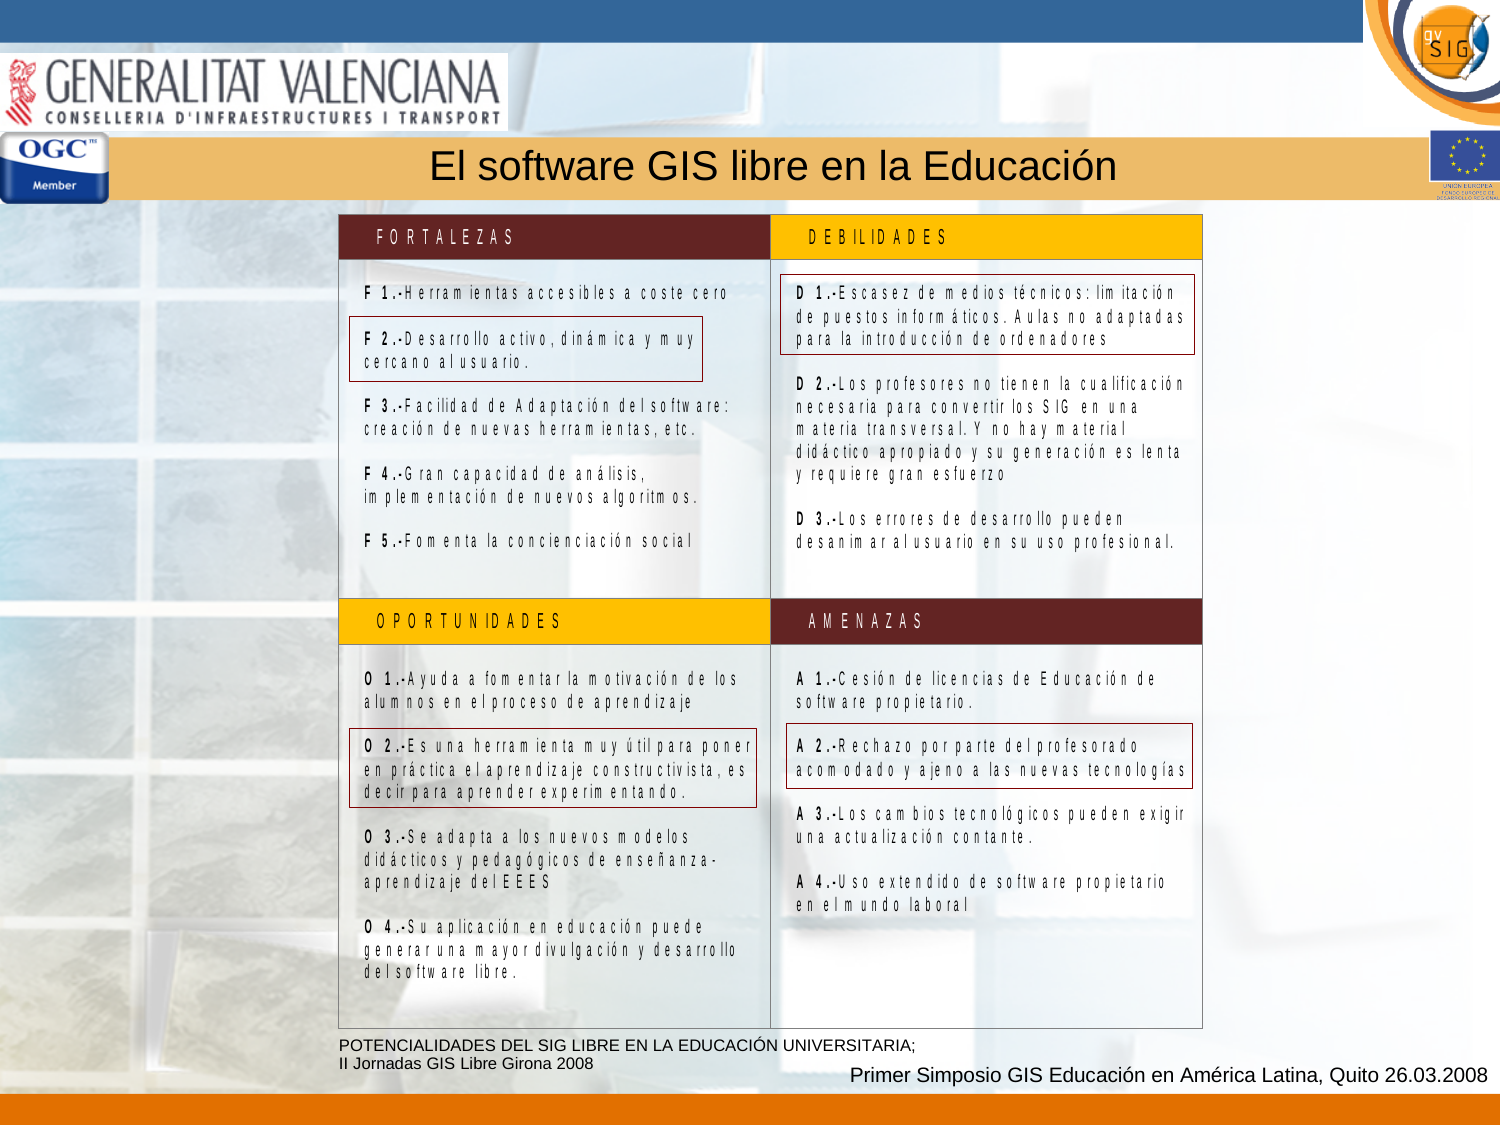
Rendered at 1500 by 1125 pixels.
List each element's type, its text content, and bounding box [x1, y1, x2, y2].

picture [0, 132, 109, 204]
picture [0, 53, 508, 131]
text_box POTENCIALIDADES DEL SIG LIBRE EN LA EDUCACIÓN UNIVERSITARIA; II Jornadas GIS Libre Girona 2008 [338, 1036, 1047, 1074]
picture [1429, 129, 1500, 200]
picture [1363, 0, 1500, 127]
picture [278, 144, 1223, 1058]
text_box El software GIS libre en la Educación [429, 144, 1236, 192]
